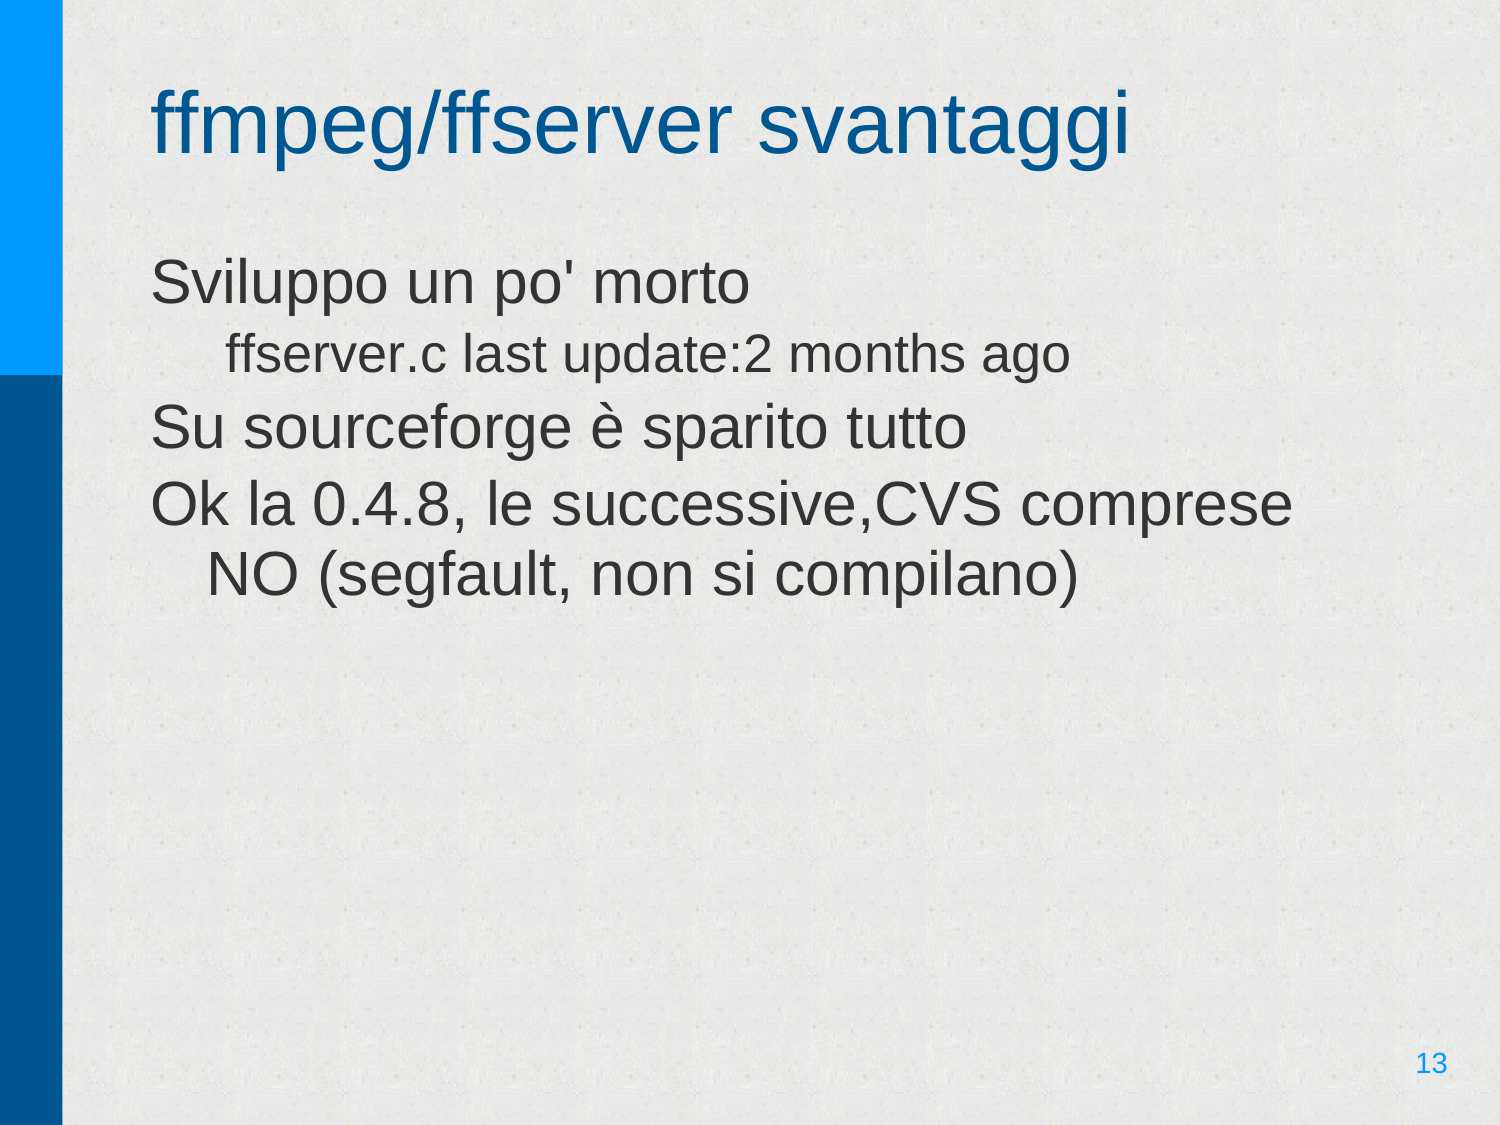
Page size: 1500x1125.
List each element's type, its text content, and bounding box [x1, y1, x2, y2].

list Sviluppo un po' morto ffserver.c last update:2 months ago Su sourceforge è sparito tutto Ok la 0.4.8, le successive,CVS comprese NO (segfault, non si compilano) [149, 246, 1388, 976]
title ffmpeg/ffserver svantaggi [149, 34, 1388, 223]
picture [63, 0, 1500, 1125]
